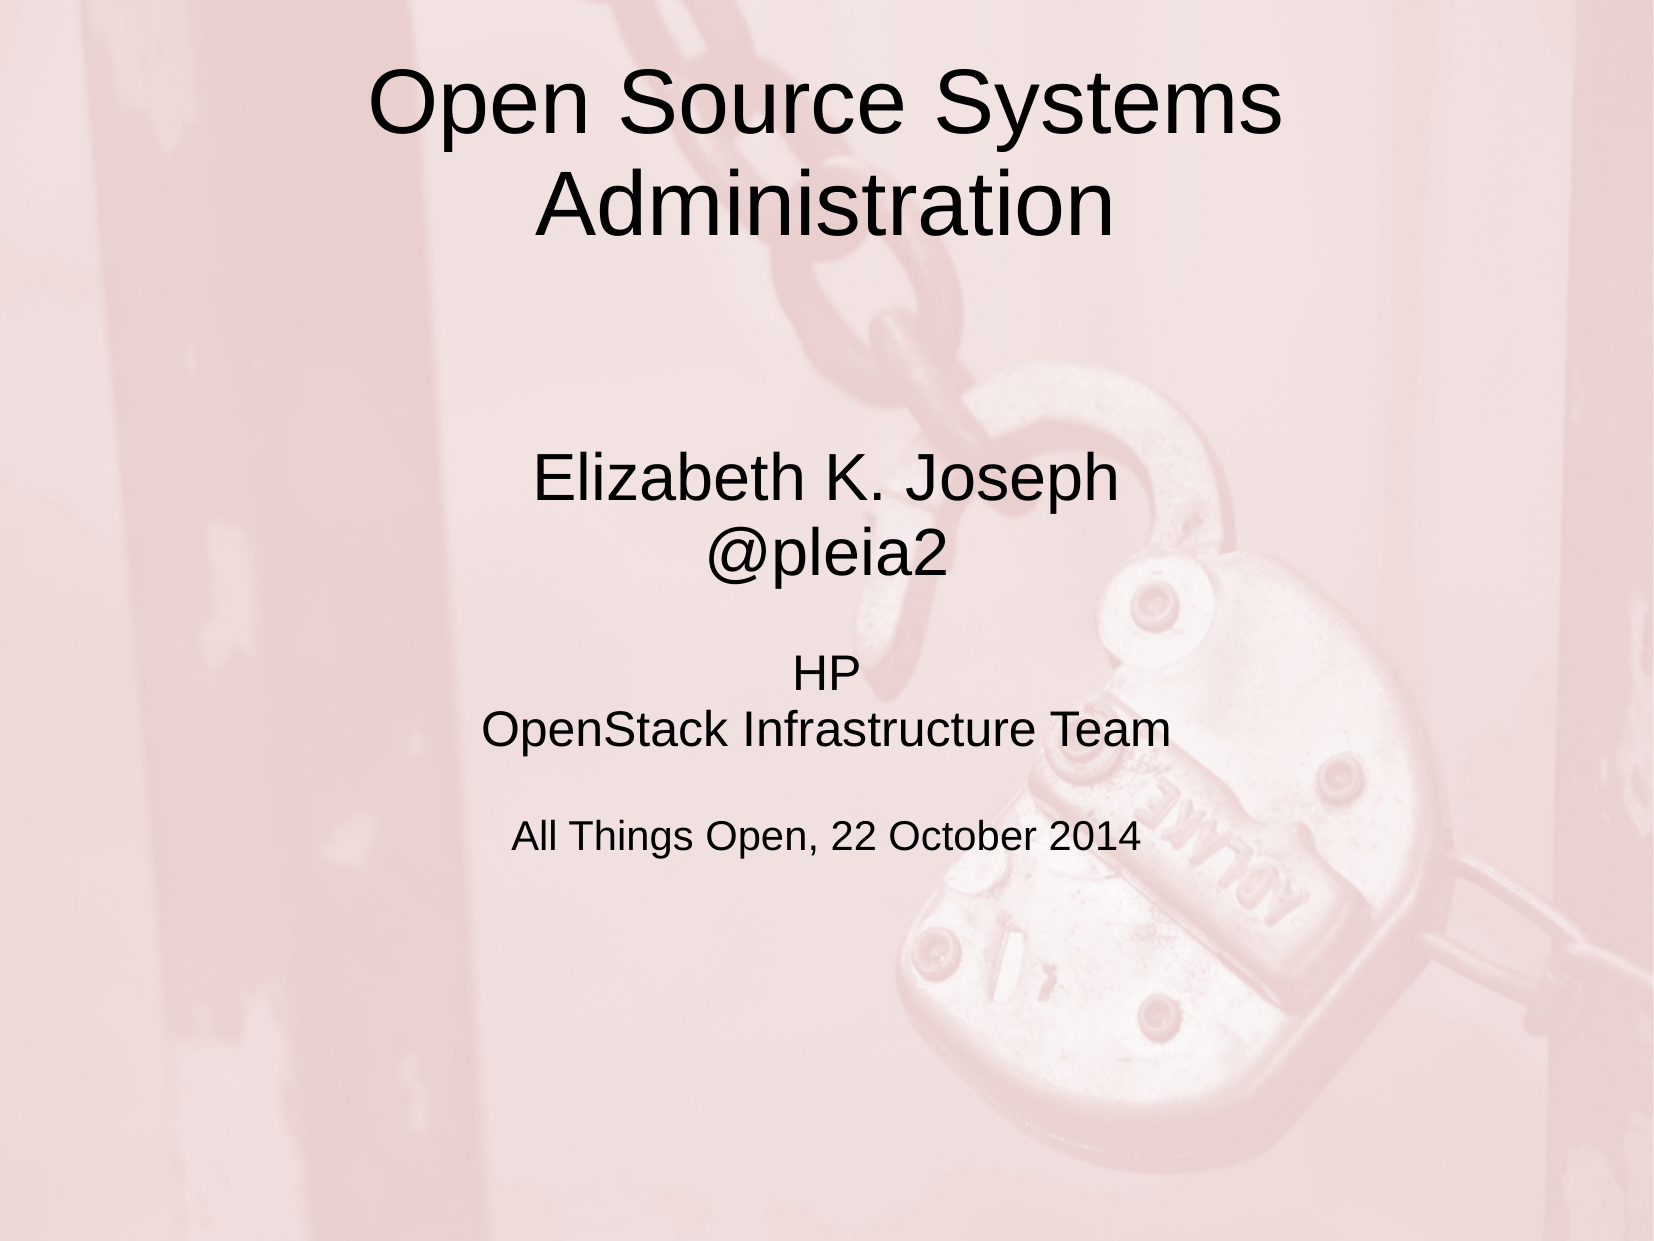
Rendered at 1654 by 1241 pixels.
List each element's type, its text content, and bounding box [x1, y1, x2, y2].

subtitle Elizabeth K. Joseph @pleia2 HP OpenStack Infrastructure Team All Things Open, 22 October 2014 [82, 290, 1571, 1010]
title Open Source Systems Administration [82, 49, 1571, 257]
picture [0, 0, 1654, 1241]
